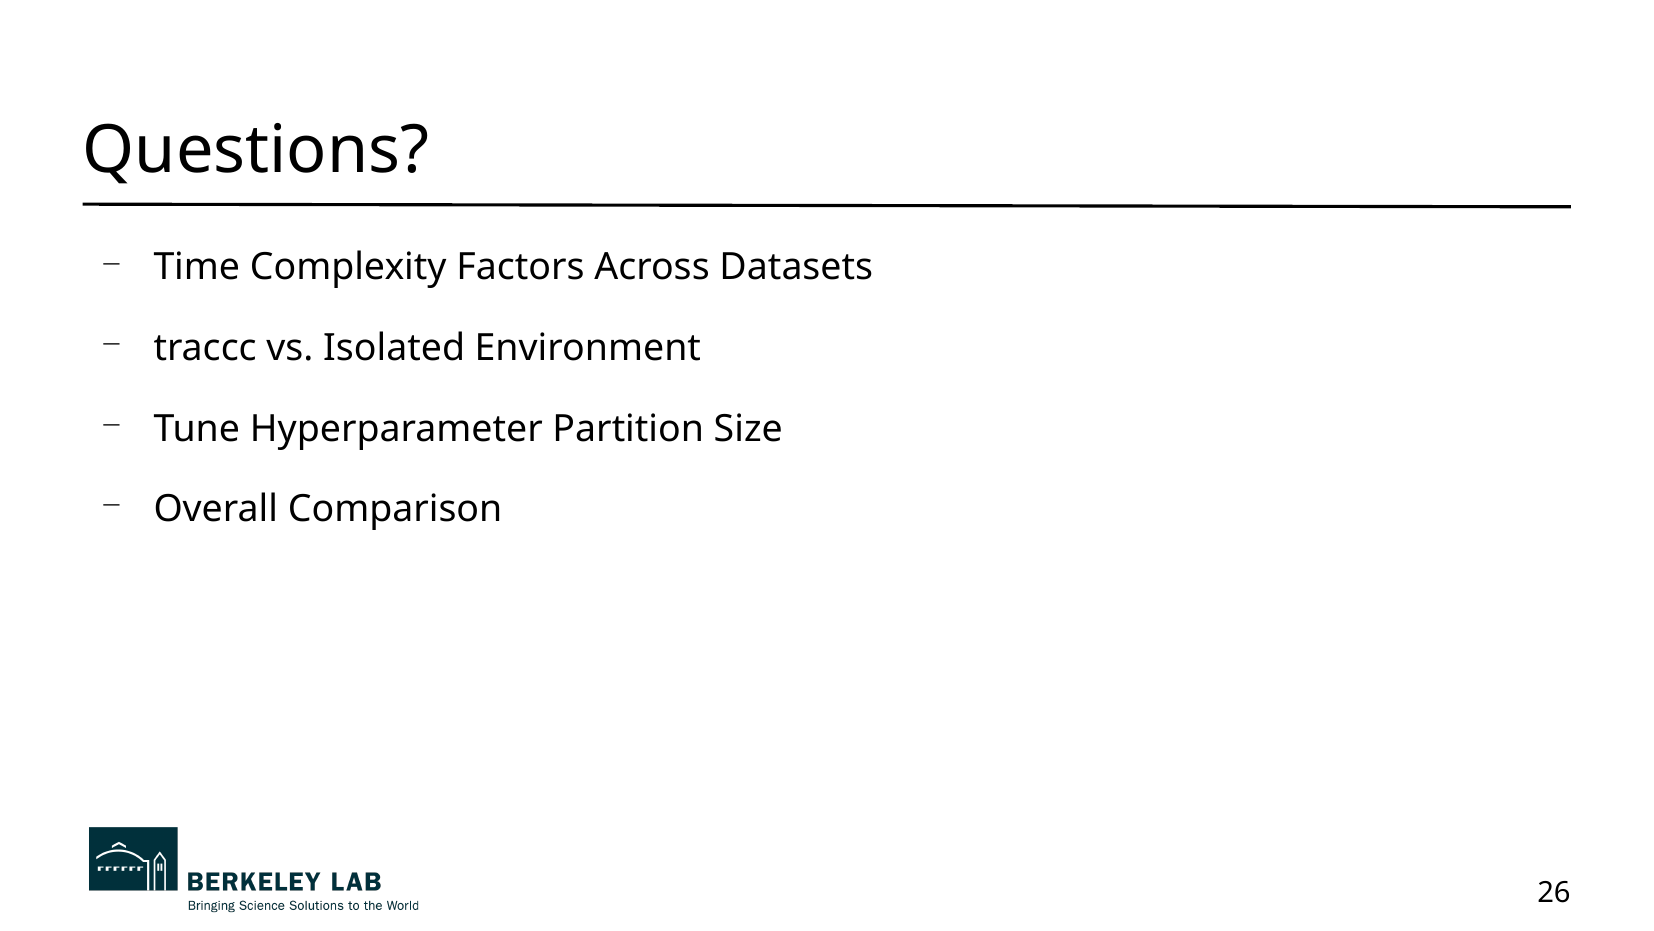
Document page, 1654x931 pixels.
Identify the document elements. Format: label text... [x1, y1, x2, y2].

picture [71, 809, 436, 930]
title Questions? [82, 37, 1571, 193]
list Time Complexity Factors Across Datasets traccc vs. Isolated Environment Tune Hyperparameter Partition Size Overall Comparison [82, 240, 1571, 826]
